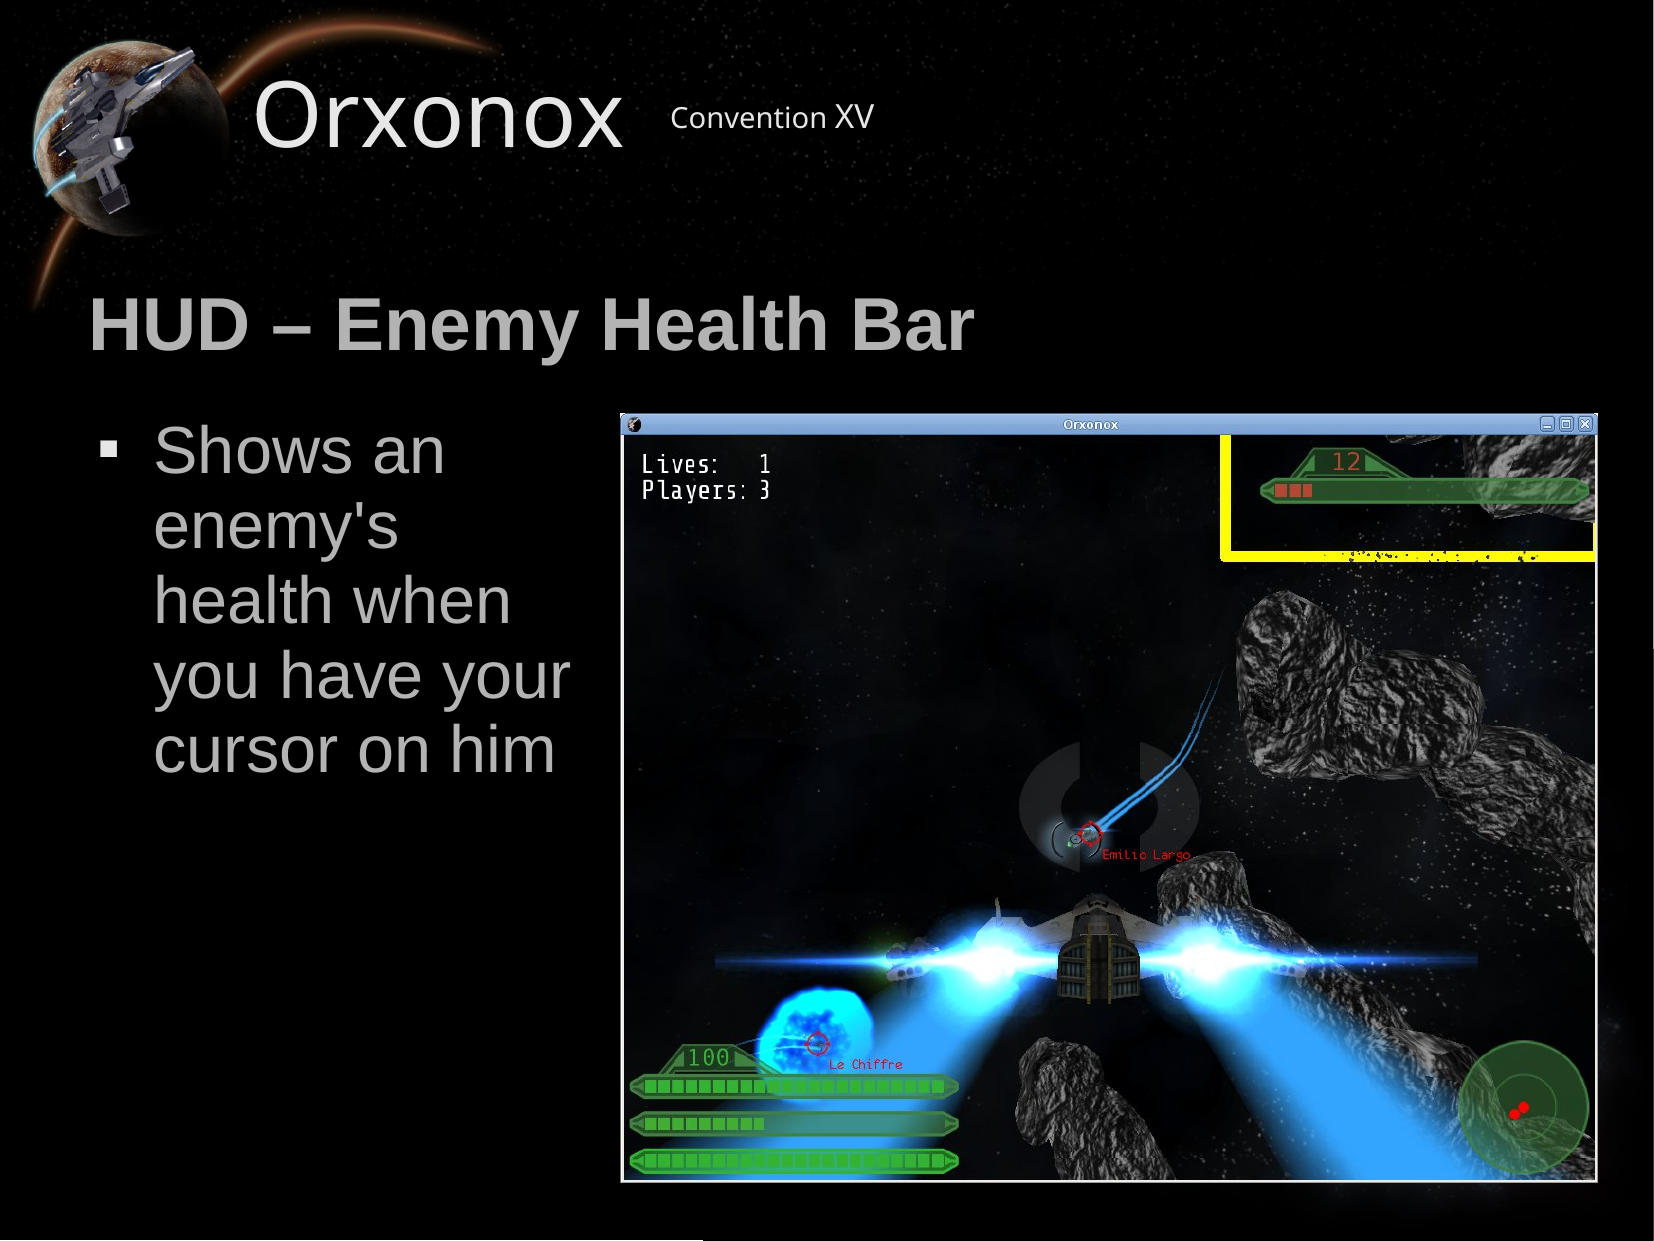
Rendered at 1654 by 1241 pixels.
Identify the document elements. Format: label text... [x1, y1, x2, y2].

picture [620, 413, 1654, 1241]
picture [0, 0, 1607, 443]
title HUD – Enemy Health Bar [88, 273, 1577, 377]
list Shows an enemy's health when you have your cursor on him [82, 413, 591, 1218]
